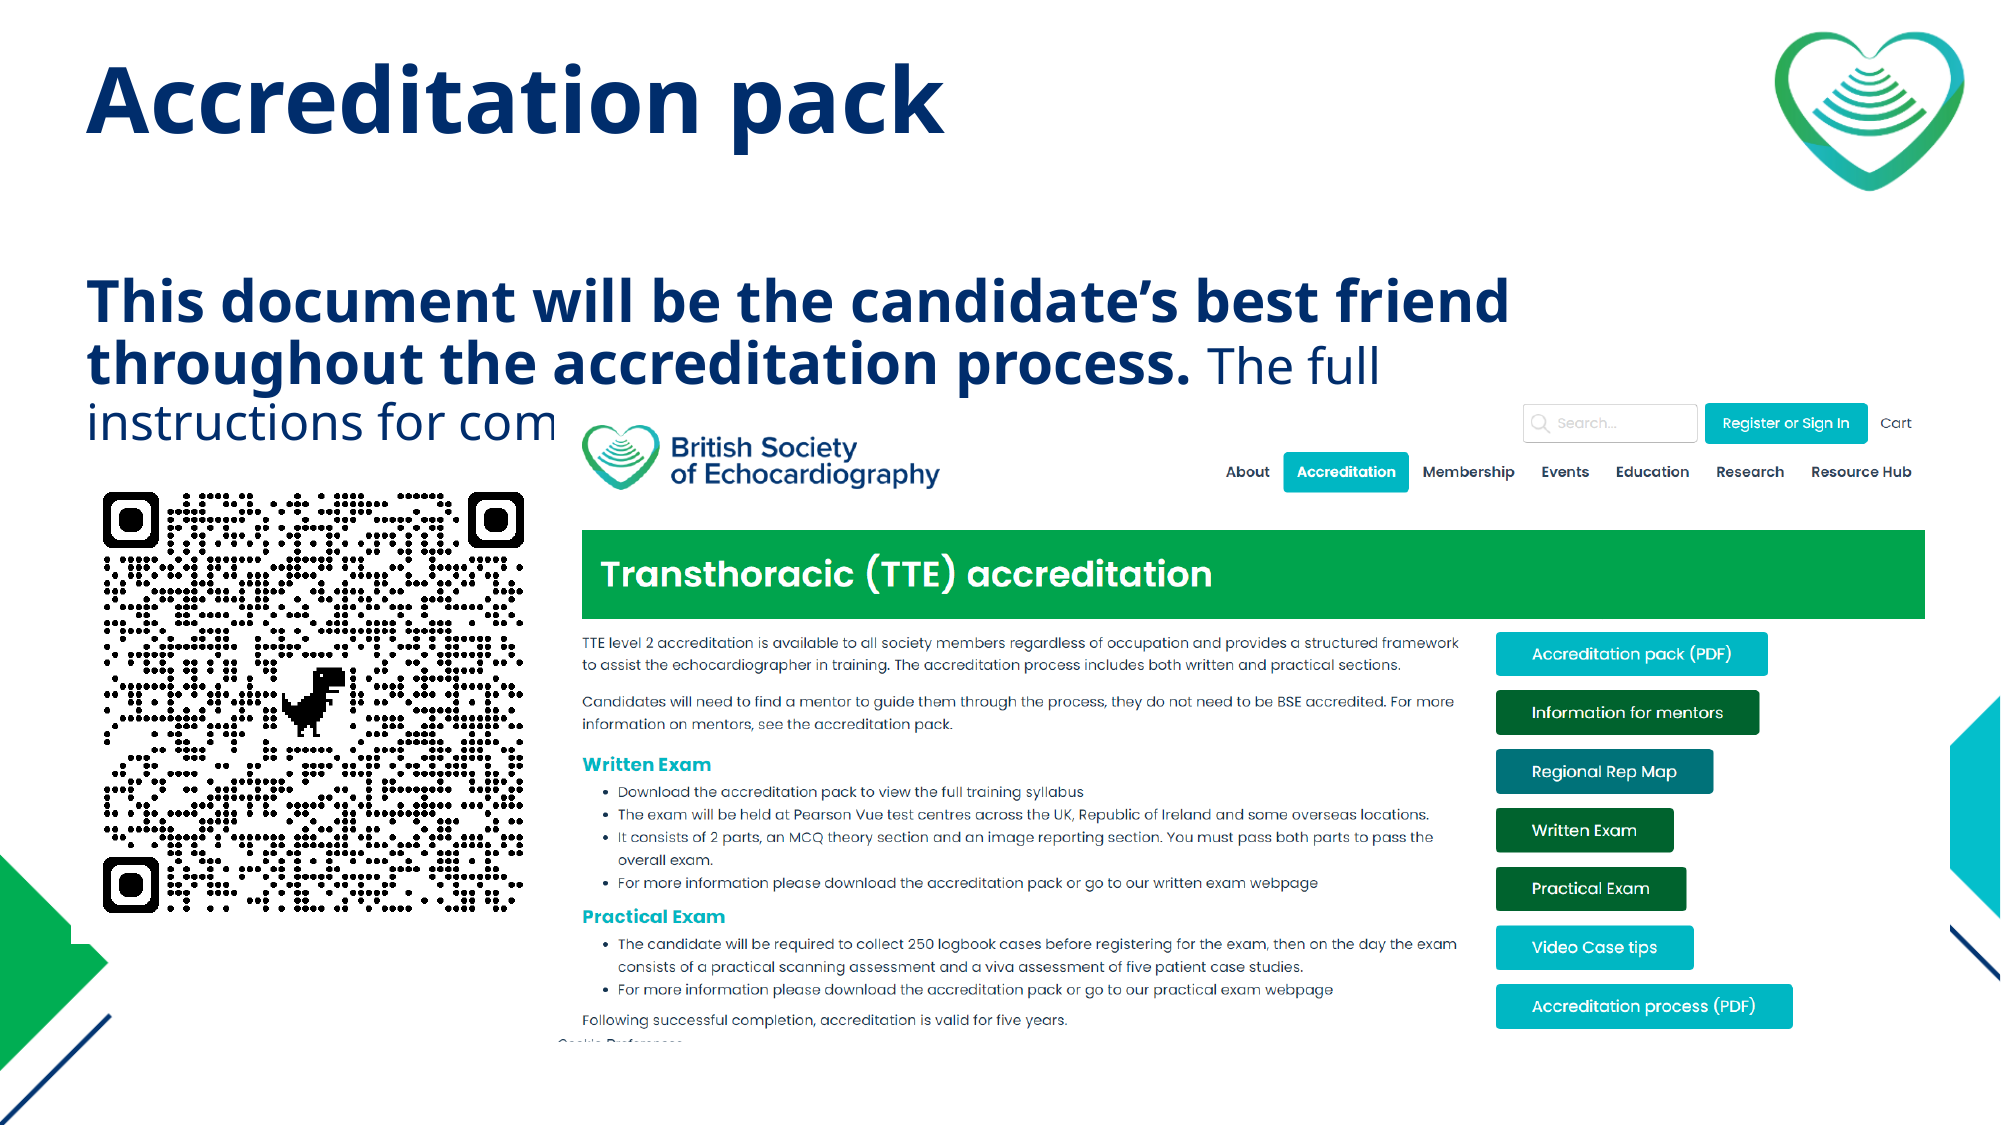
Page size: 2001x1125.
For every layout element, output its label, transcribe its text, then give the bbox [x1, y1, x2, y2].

list This document will be the candidate’s best friend throughout the accreditation process. The full instructions for completing the accreditation are within the accreditation pack. [112, 189, 1887, 383]
picture [71, 401, 1950, 1042]
title Accreditation pack [71, 46, 1797, 224]
